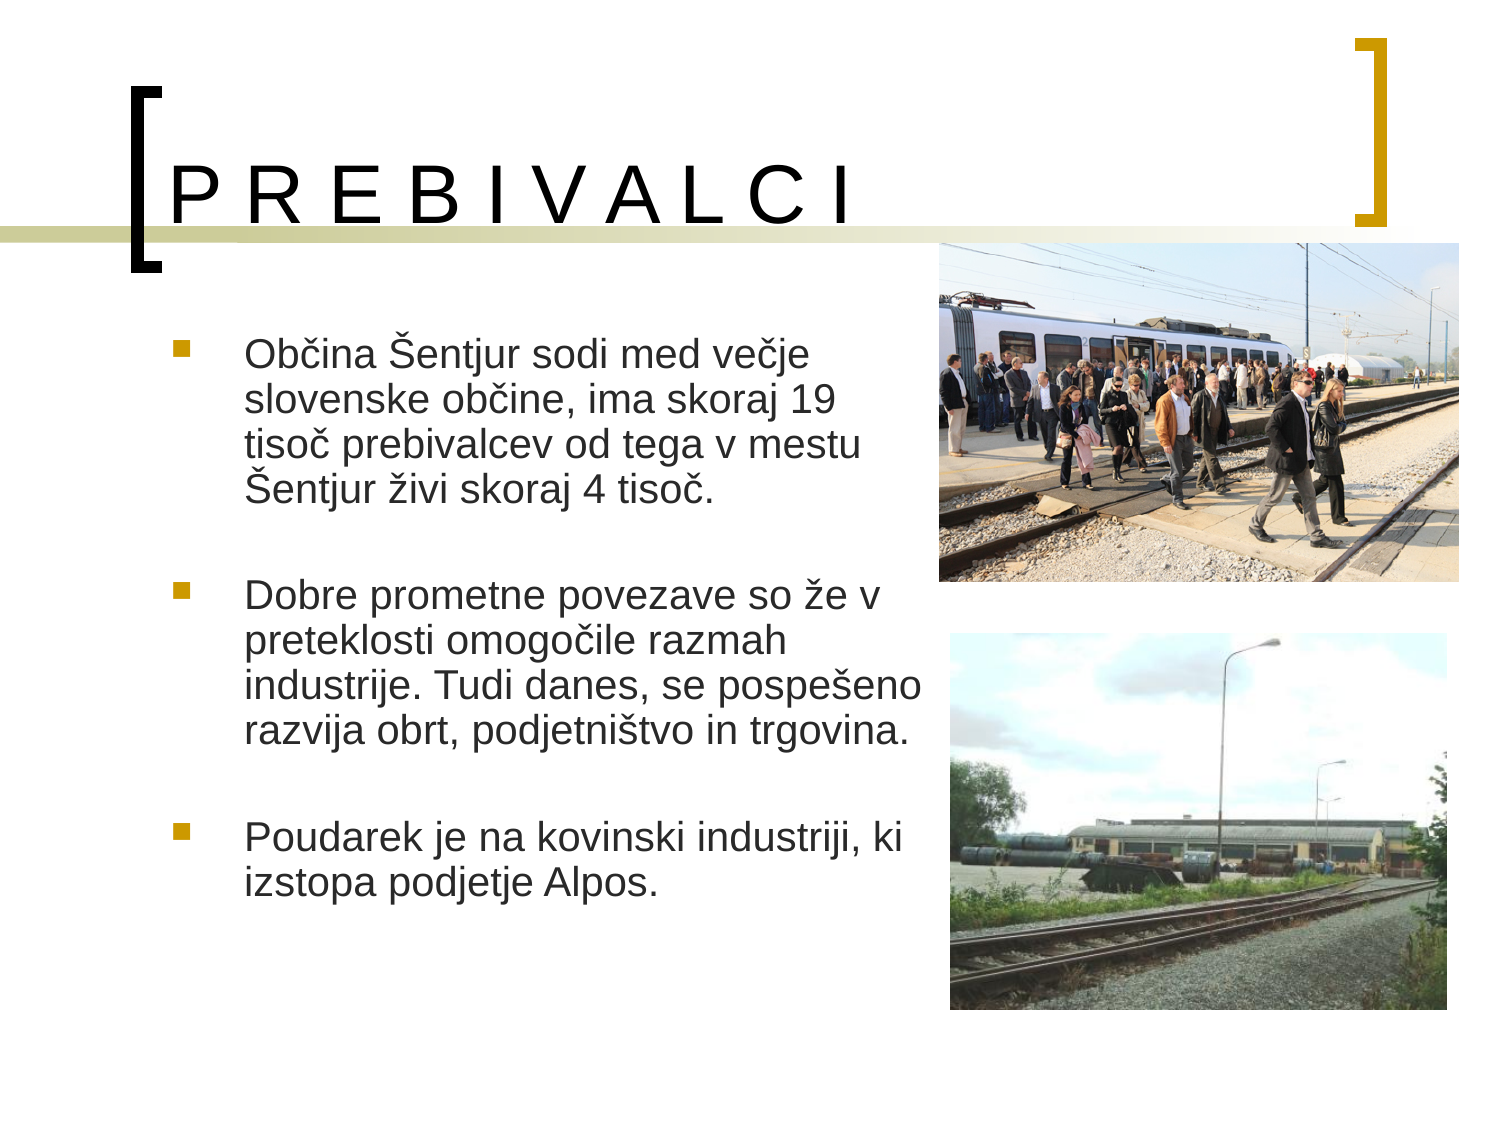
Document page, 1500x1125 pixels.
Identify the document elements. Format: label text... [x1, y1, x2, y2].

list Občina Šentjur sodi med večje slovenske občine, ima skoraj 19 tisoč prebivalcev od tega v mestu Šentjur živi skoraj 4 tisoč. Dobre prometne povezave so že v preteklosti omogočile razmah industrije. Tudi danes, se pospešeno razvija obrt, podjetništvo in trgovina. Poudarek je na kovinski industriji, ki izstopa podjetje Alpos. [155, 324, 939, 1000]
picture [939, 243, 1459, 582]
title P R E B I V A L C I [152, 15, 1328, 248]
picture [950, 633, 1447, 1010]
